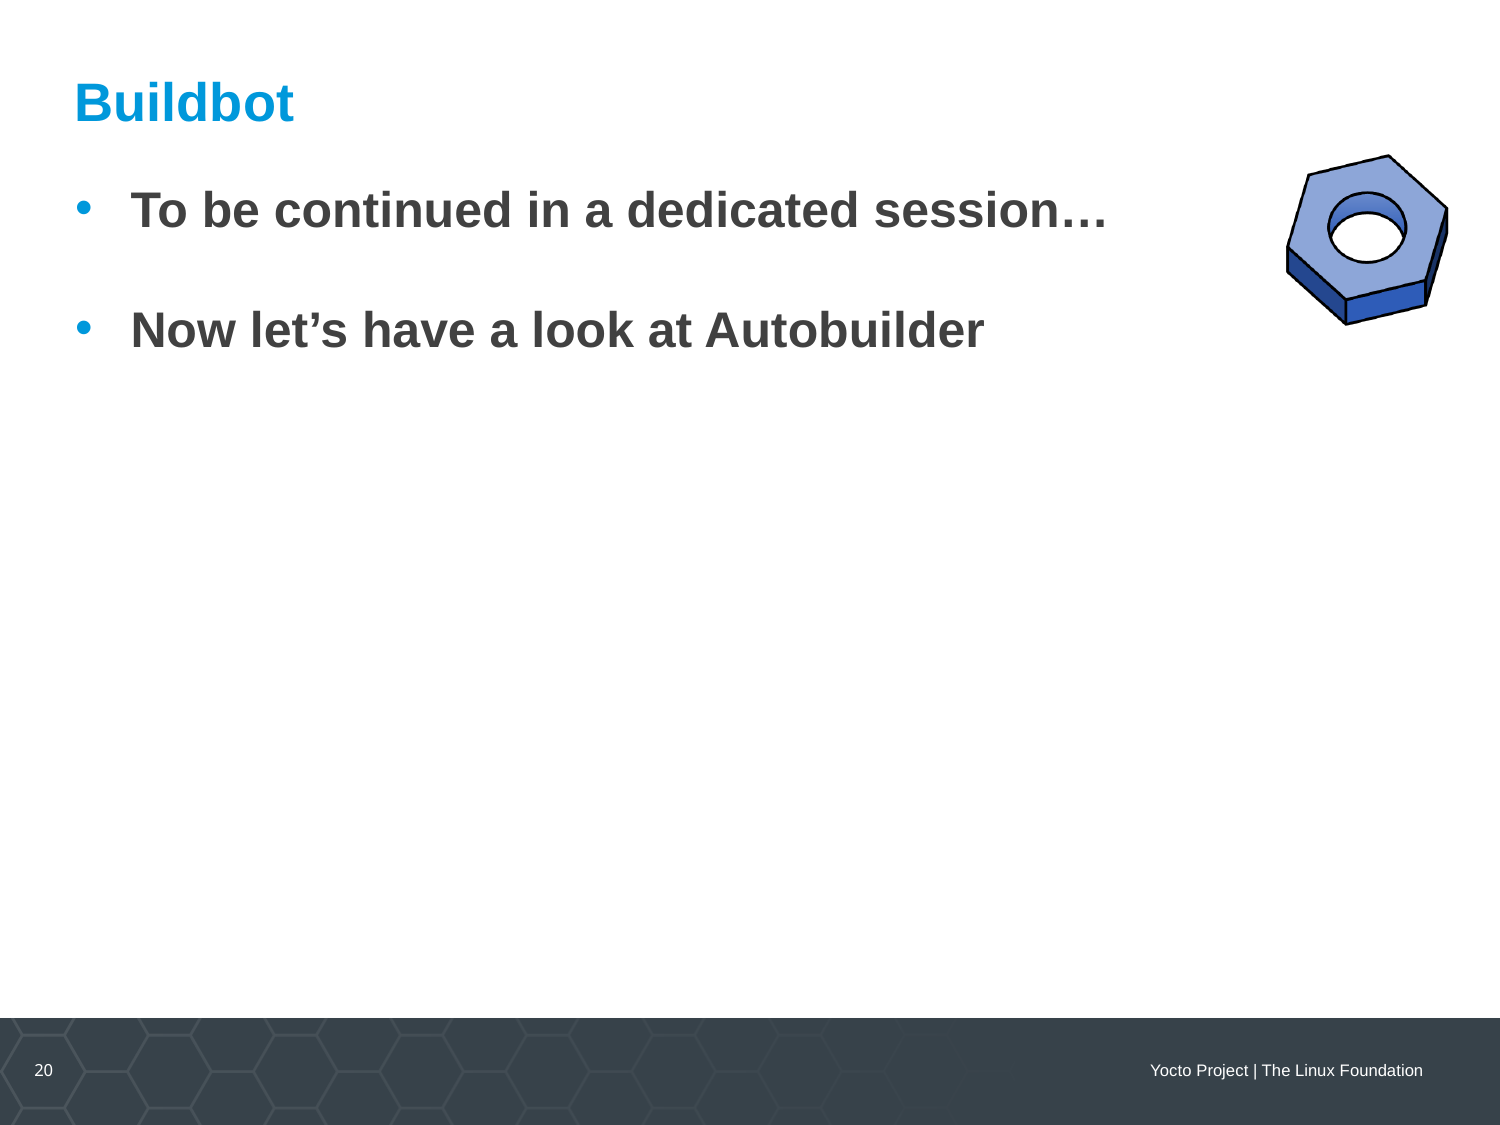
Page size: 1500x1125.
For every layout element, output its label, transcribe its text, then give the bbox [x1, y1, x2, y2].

text_box Buildbot [74, 67, 1424, 177]
text_box To be continued in a dedicated session… Now let’s have a look at Autobuilder [74, 177, 1424, 839]
picture [0, 0, 1500, 1125]
